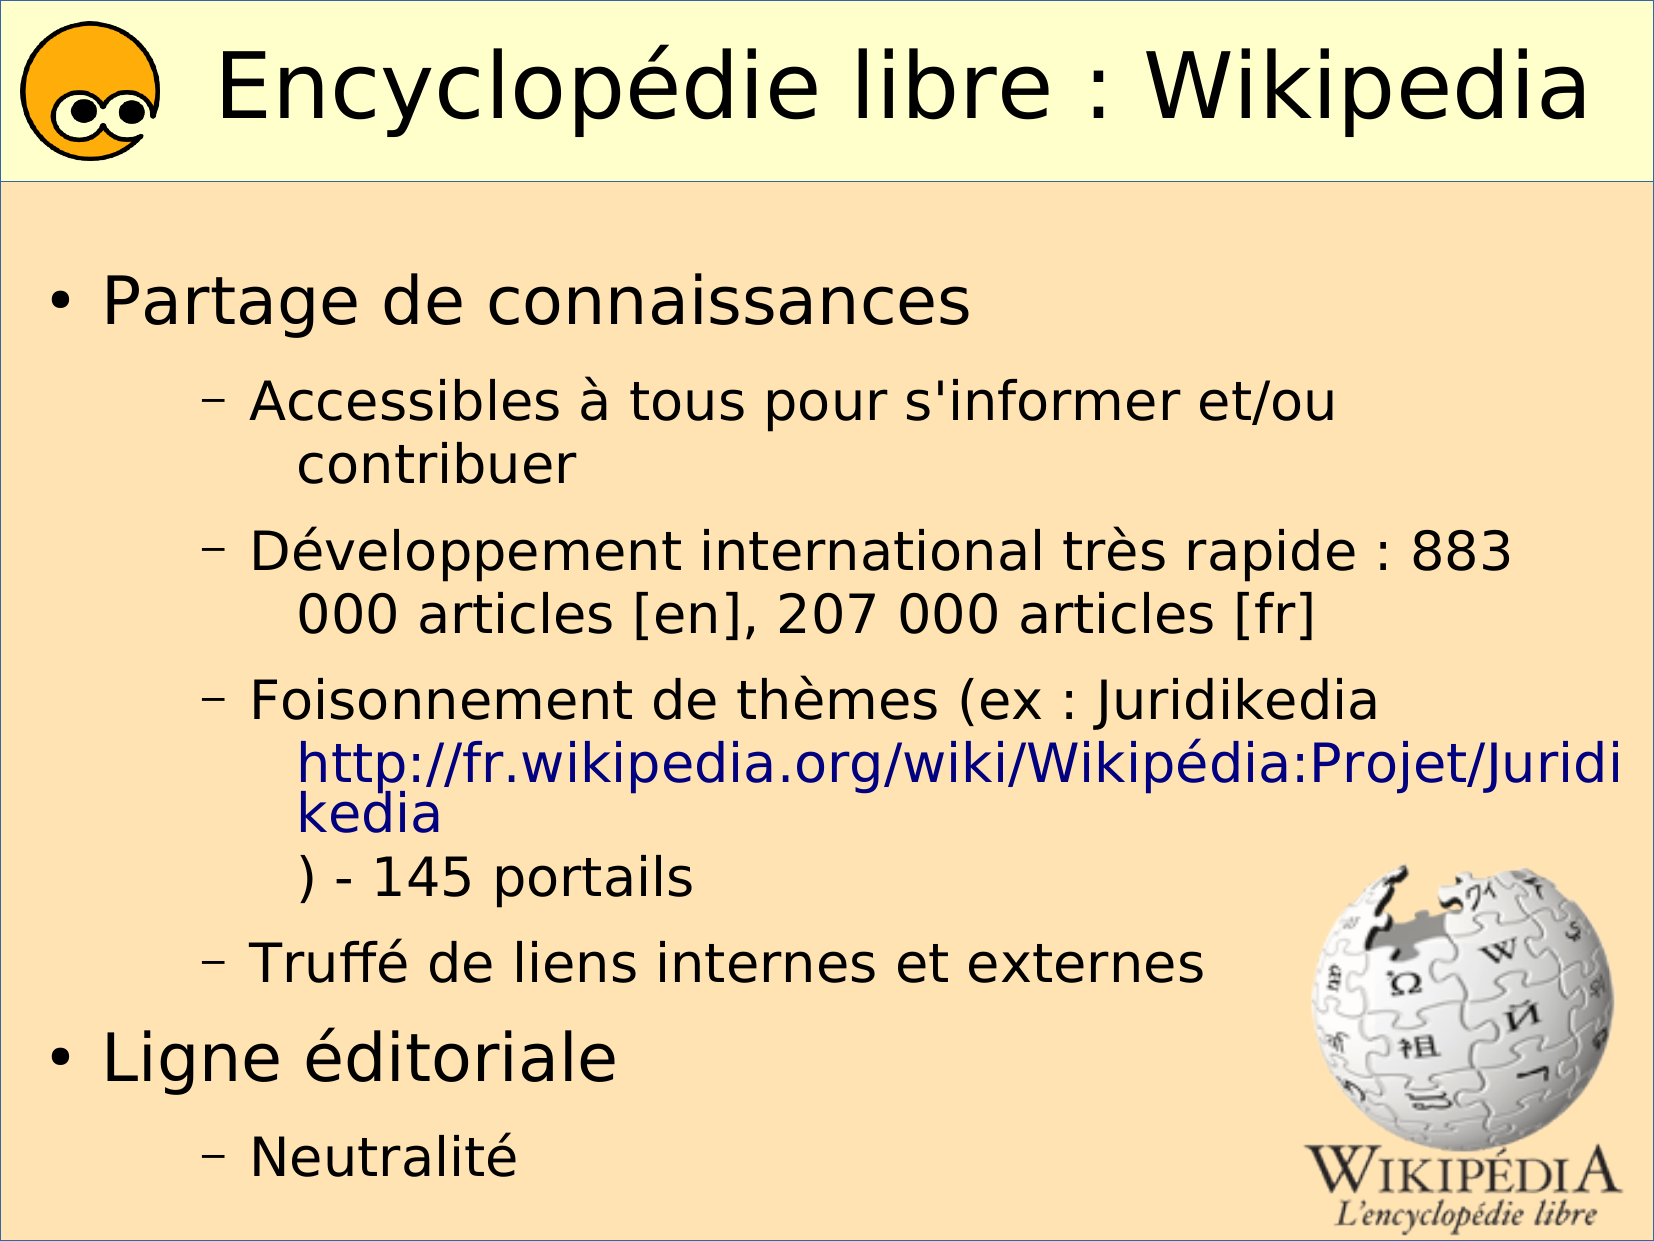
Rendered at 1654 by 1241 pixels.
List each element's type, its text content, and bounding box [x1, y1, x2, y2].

title Encyclopédie libre : Wikipedia [188, 0, 1621, 174]
picture [1300, 861, 1630, 1241]
list Partage de connaissances Accessibles à tous pour s'informer et/ou contribuer Développement international très rapide : 883 000 articles [en], 207 000 articles [fr] Foisonnement de thèmes (ex : Juridikedia http://fr.wikipedia.org/wiki/Wikipédia:Projet/Juridikedia) - 145 portails Truffé de liens internes et externes Ligne éditoriale Neutralité [13, 262, 1628, 1082]
picture [20, 21, 160, 161]
